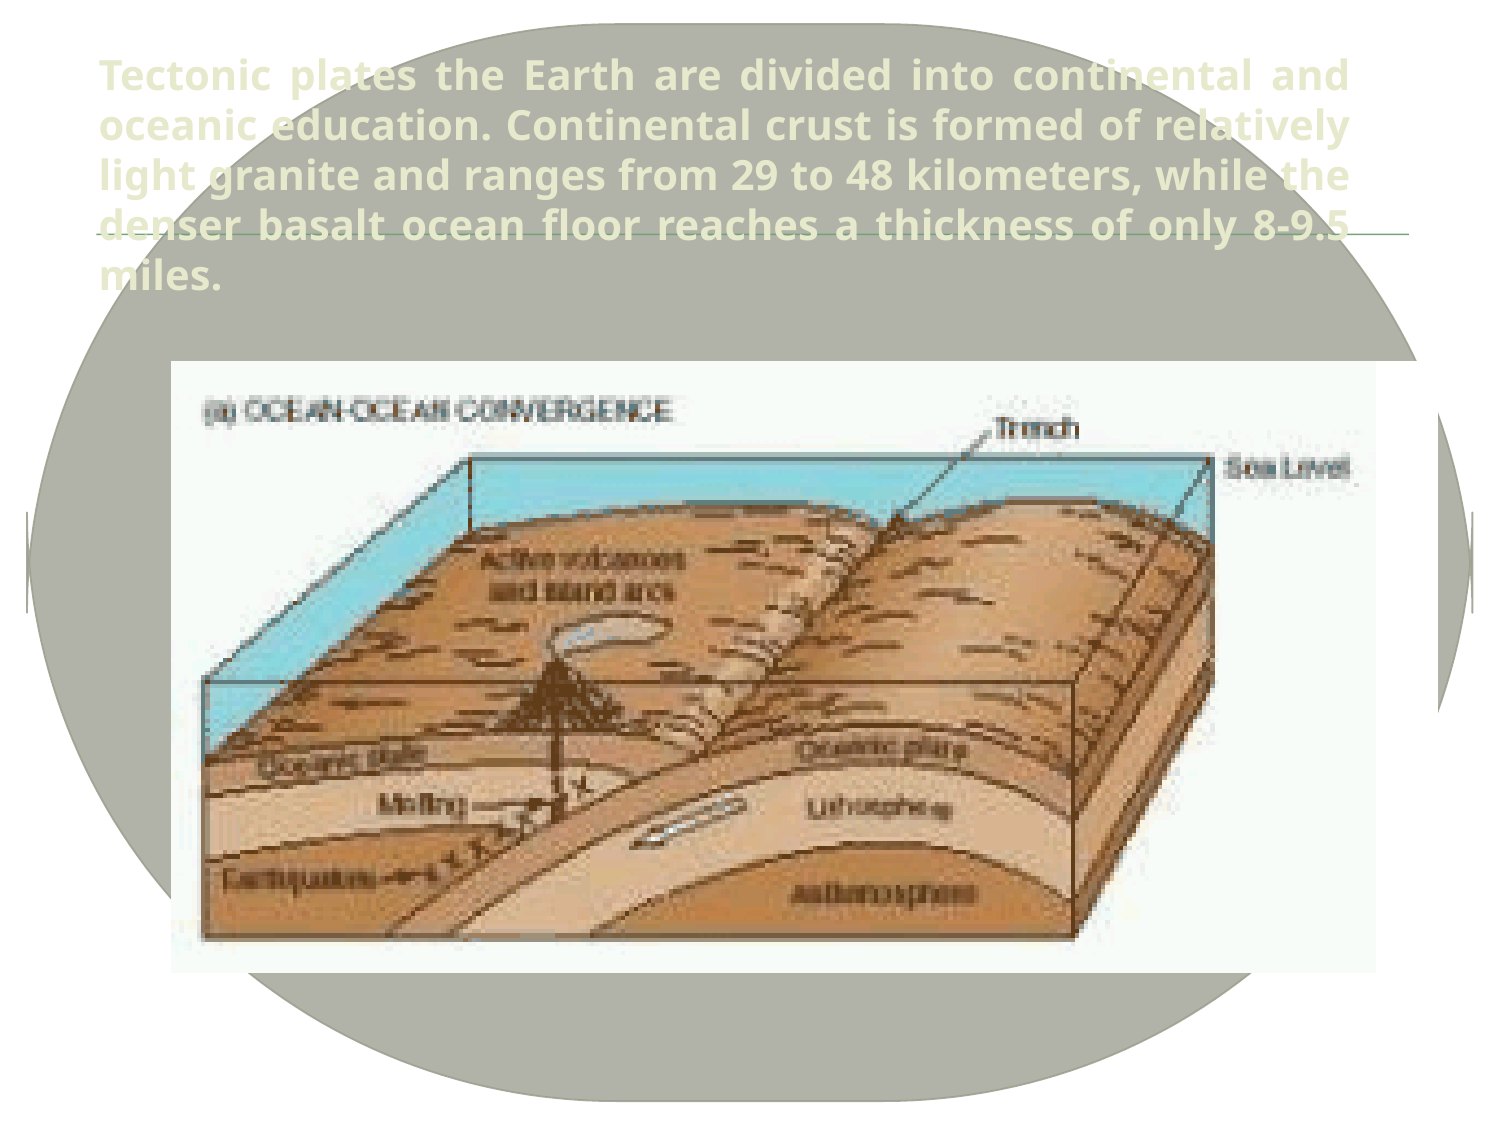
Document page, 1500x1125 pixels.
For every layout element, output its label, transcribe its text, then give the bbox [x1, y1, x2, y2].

title Tectonic plates the Earth are divided into continental and oceanic education. Continental crust is formed of relatively light granite and ranges from 29 to 48 kilometers, while the denser basalt ocean floor reaches a thickness of only 8-9.5 miles. [75, 41, 1425, 327]
picture [171, 361, 1438, 973]
